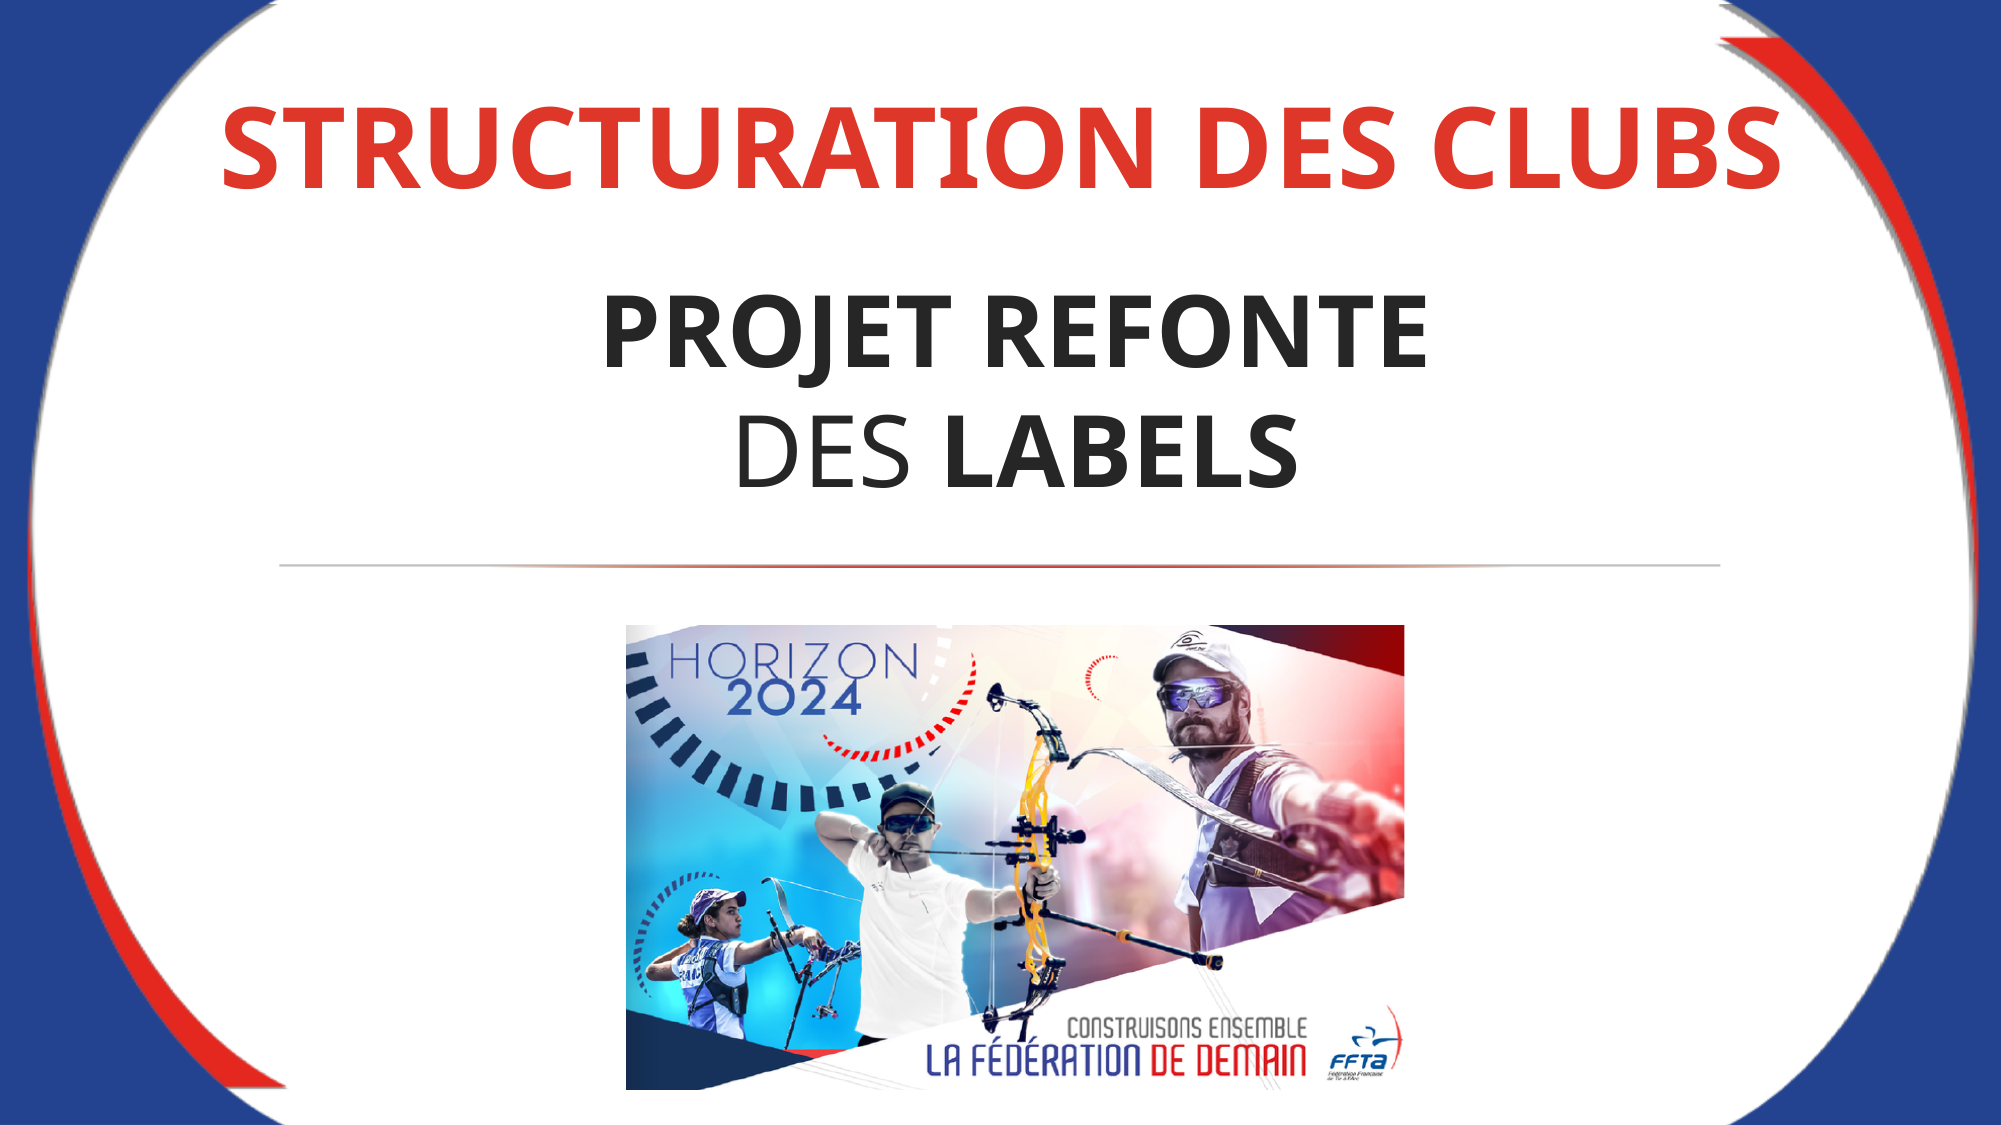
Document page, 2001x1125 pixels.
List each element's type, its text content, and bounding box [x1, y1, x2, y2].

picture [626, 625, 1405, 1090]
text_box STRUCTURATION DES CLUBS [287, 60, 1719, 228]
text_box PROJET REFONTE DES LABELS [583, 251, 1448, 523]
picture [0, 0, 2000, 1125]
